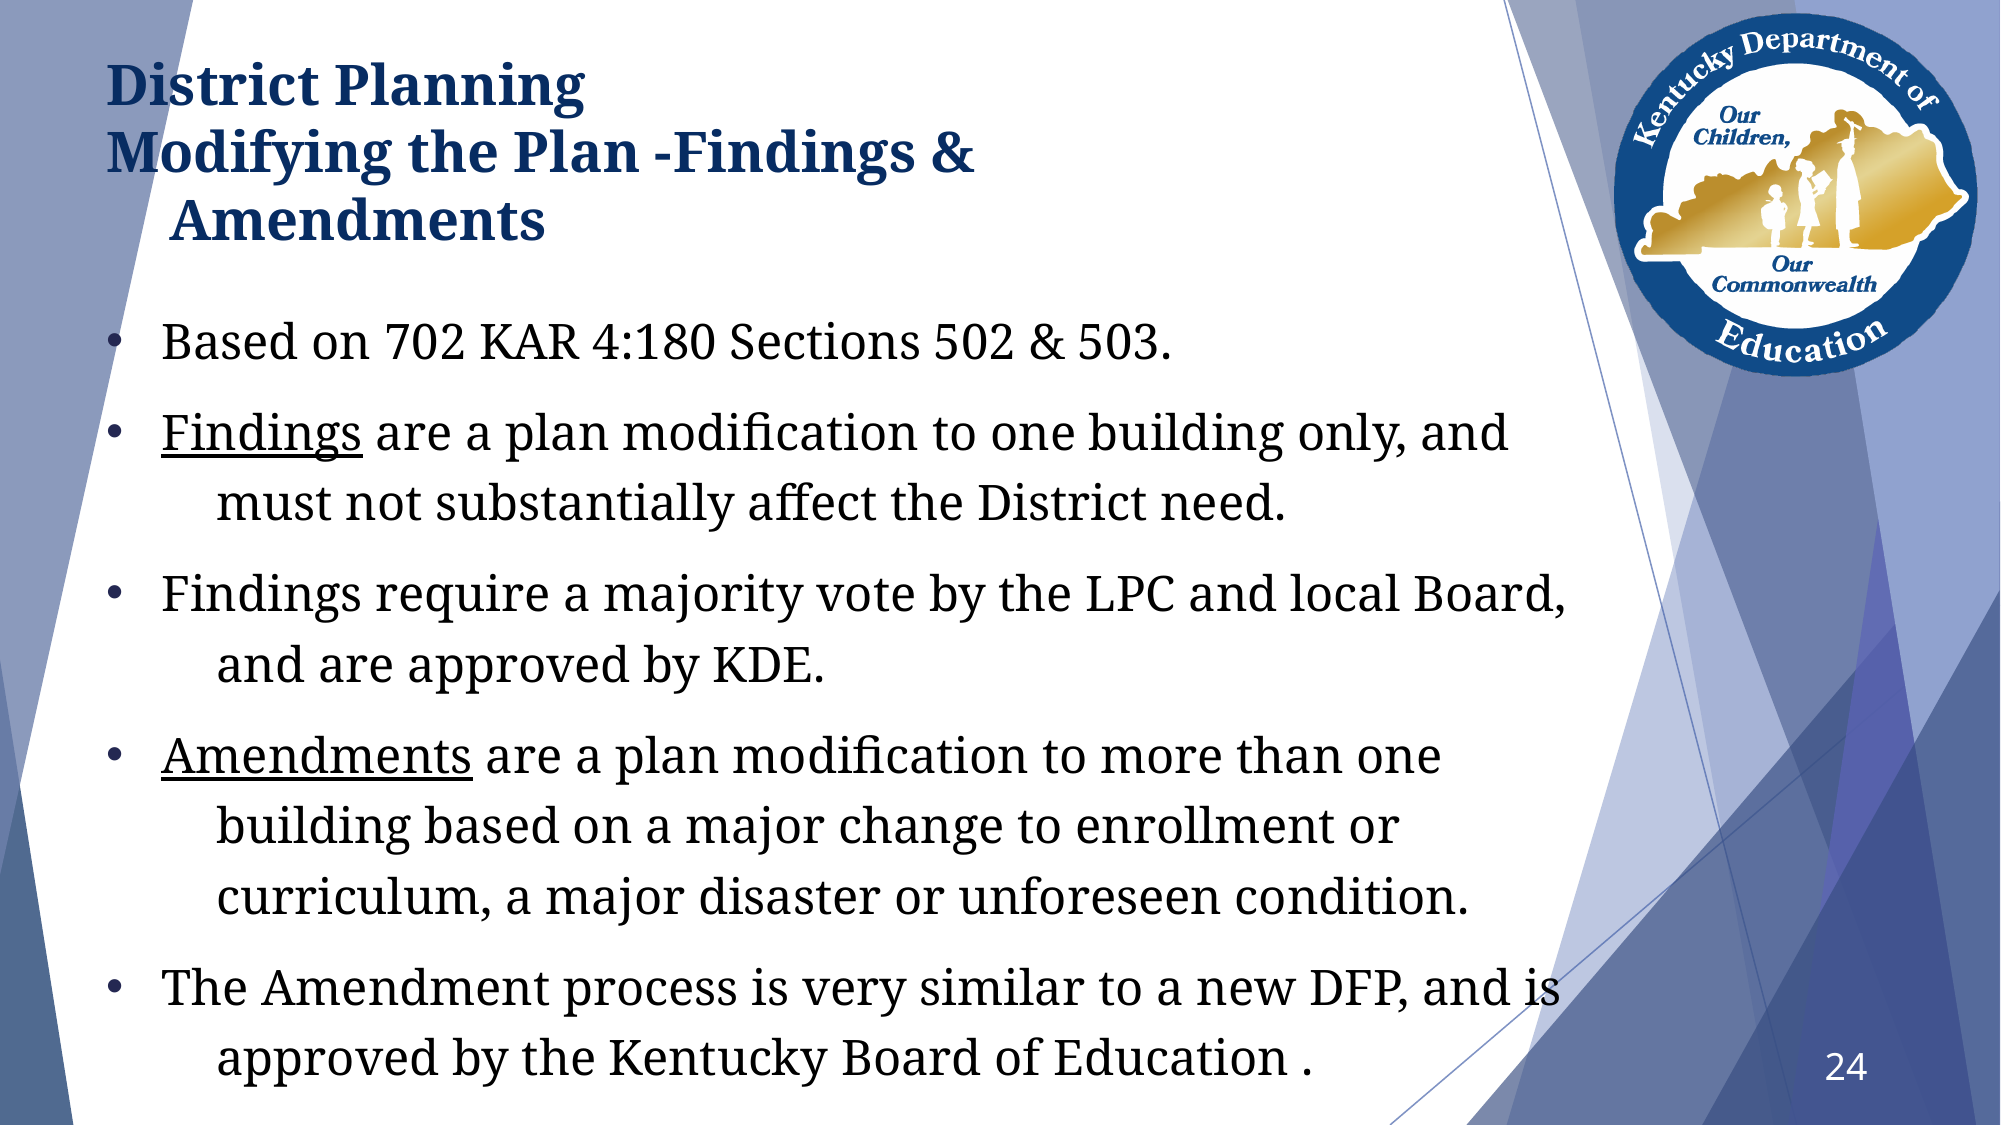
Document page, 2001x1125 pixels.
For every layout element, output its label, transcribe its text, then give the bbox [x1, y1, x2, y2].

text_box [1809, 1035, 1922, 1096]
list Based on 702 KAR 4:180 Sections 502 & 503. Findings are a plan modification to one building only, and must not substantially affect the District need. Findings require a majority vote by the LPC and local Board, and are approved by KDE. Amendments are a plan modification to more than one building based on a major change to enrollment or curriculum, a major disaster or unforeseen condition. The Amendment process is very similar to a new DFP, and is approved by the Kentucky Board of Education . [124, 262, 1605, 1125]
title District Planning Modifying the Plan - Findings & Amendments [190, 0, 1511, 262]
